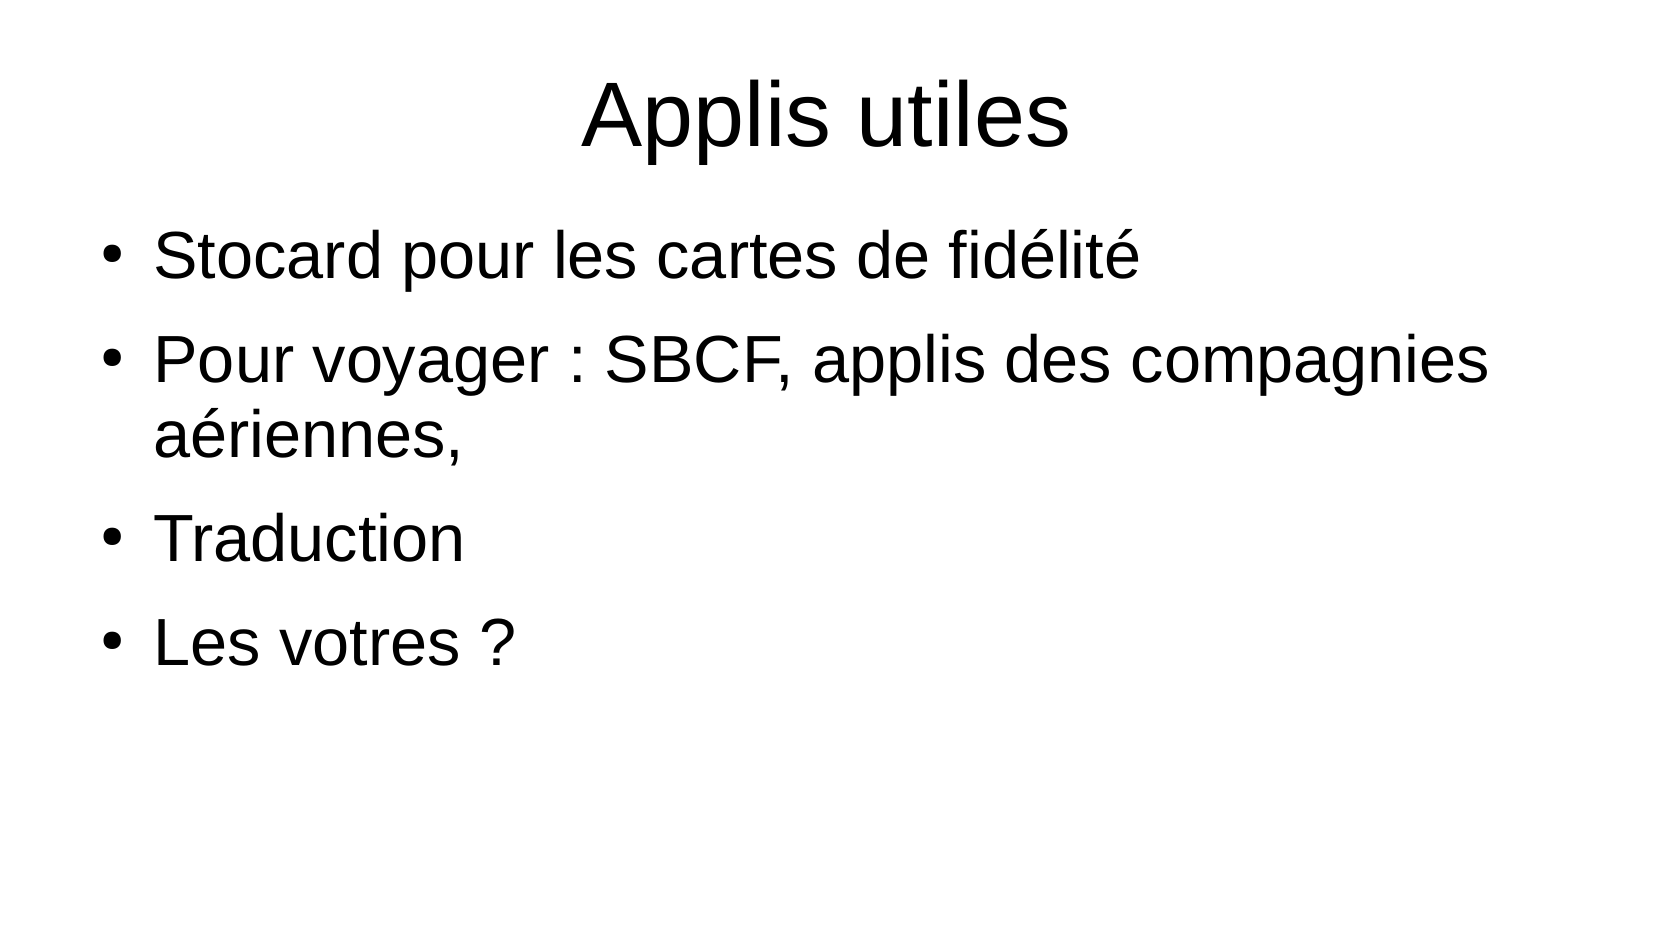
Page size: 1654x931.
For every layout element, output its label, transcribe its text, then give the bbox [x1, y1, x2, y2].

list Stocard pour les cartes de fidélité Pour voyager : SBCF, applis des compagnies aériennes, Traduction Les votres ? [82, 217, 1571, 758]
title Applis utiles [82, 37, 1571, 193]
